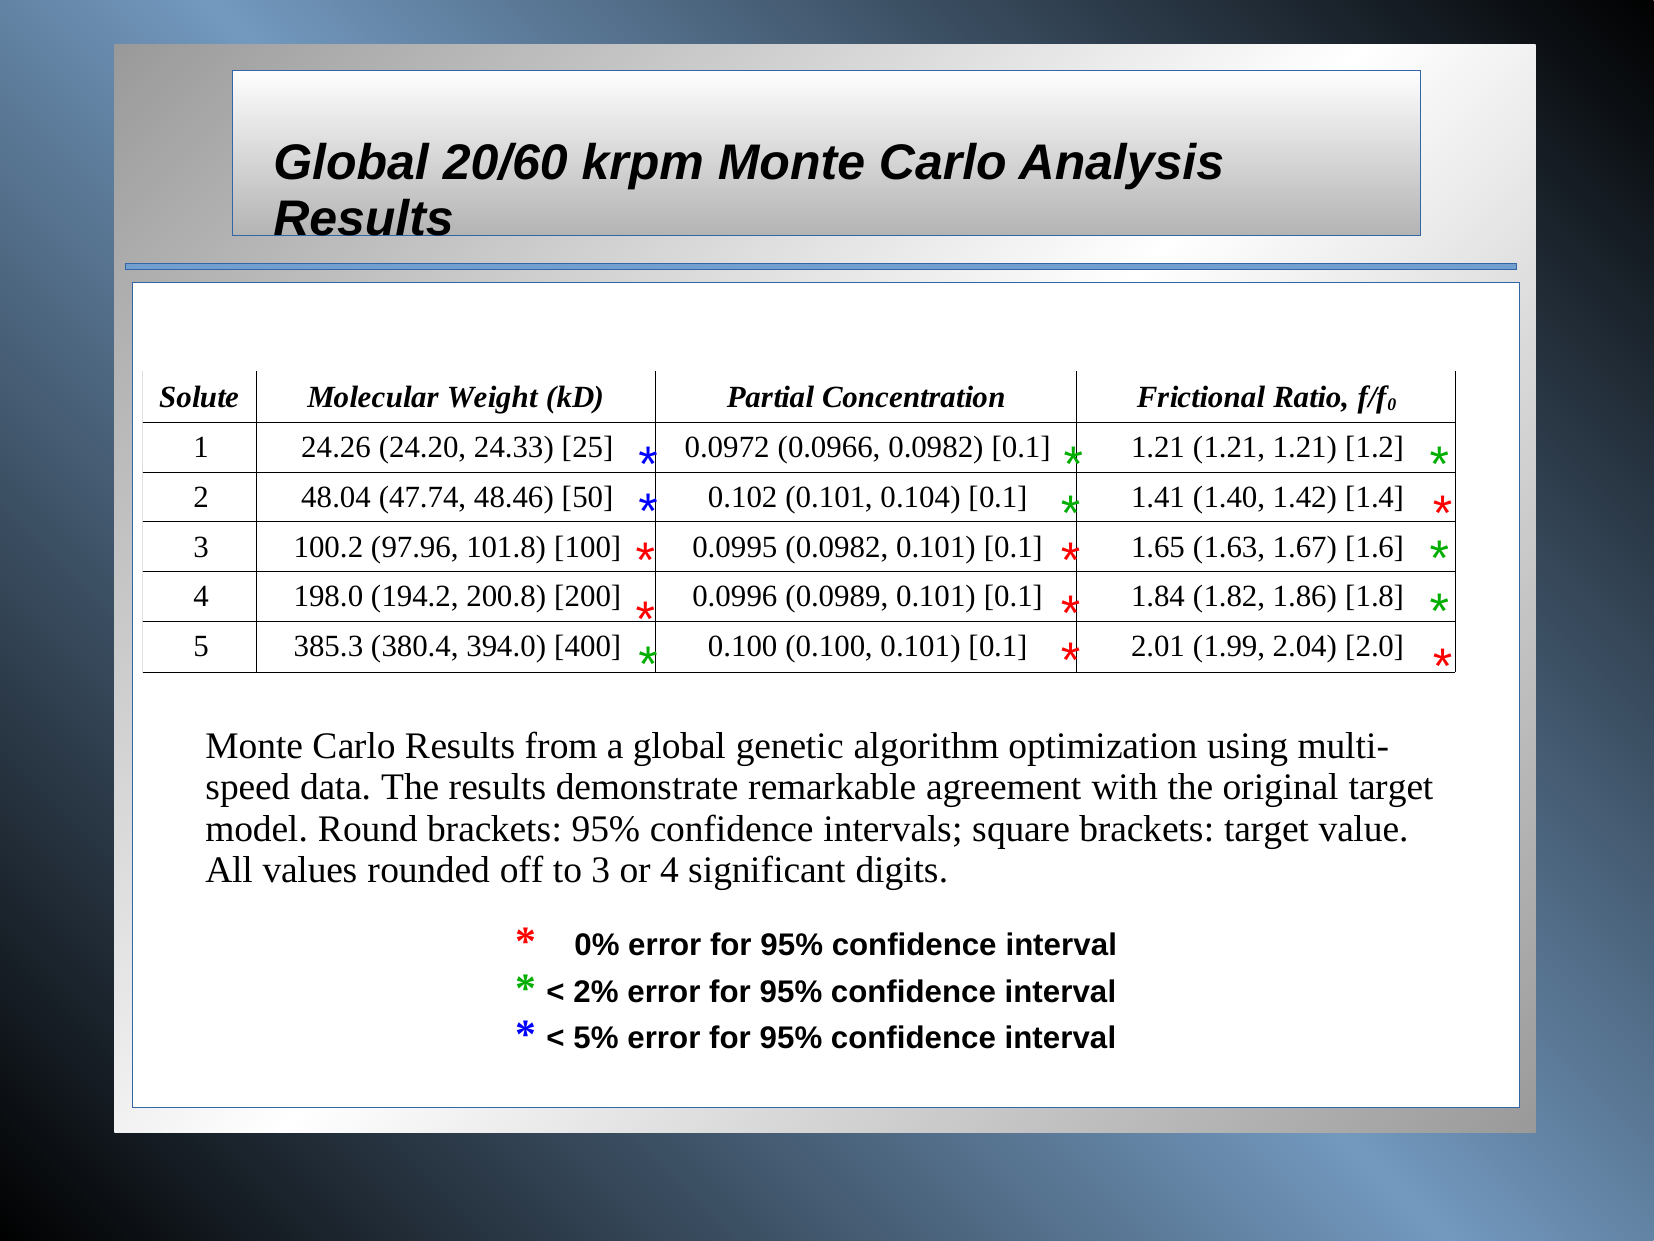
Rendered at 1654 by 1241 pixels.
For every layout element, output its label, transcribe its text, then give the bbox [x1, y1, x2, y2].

text_box * [1051, 649, 1076, 696]
chart [142, 333, 1496, 980]
text_box * [1423, 477, 1448, 548]
text_box Global 20/60 krpm Monte Carlo Analysis Results [258, 127, 1396, 254]
text_box * [1423, 631, 1448, 702]
text_box * [625, 524, 651, 583]
text_box [132, 282, 1520, 1108]
text_box * [1419, 594, 1445, 647]
text_box * [1051, 477, 1076, 549]
text_box * [1051, 549, 1076, 578]
text_box * [1419, 428, 1445, 500]
text_box * [1053, 428, 1079, 500]
text_box [125, 263, 1517, 270]
text_box * [1051, 578, 1076, 649]
text_box * [628, 428, 654, 475]
text_box [232, 70, 1421, 236]
text_box * [1419, 523, 1445, 594]
text_box * [628, 629, 654, 700]
text_box * [625, 583, 651, 655]
text_box * 0% error for 95% confidence interval * < 2% error for 95% confidence interval * < 5% error for 95% confidence interval [500, 911, 1154, 1065]
text_box * [628, 475, 654, 547]
